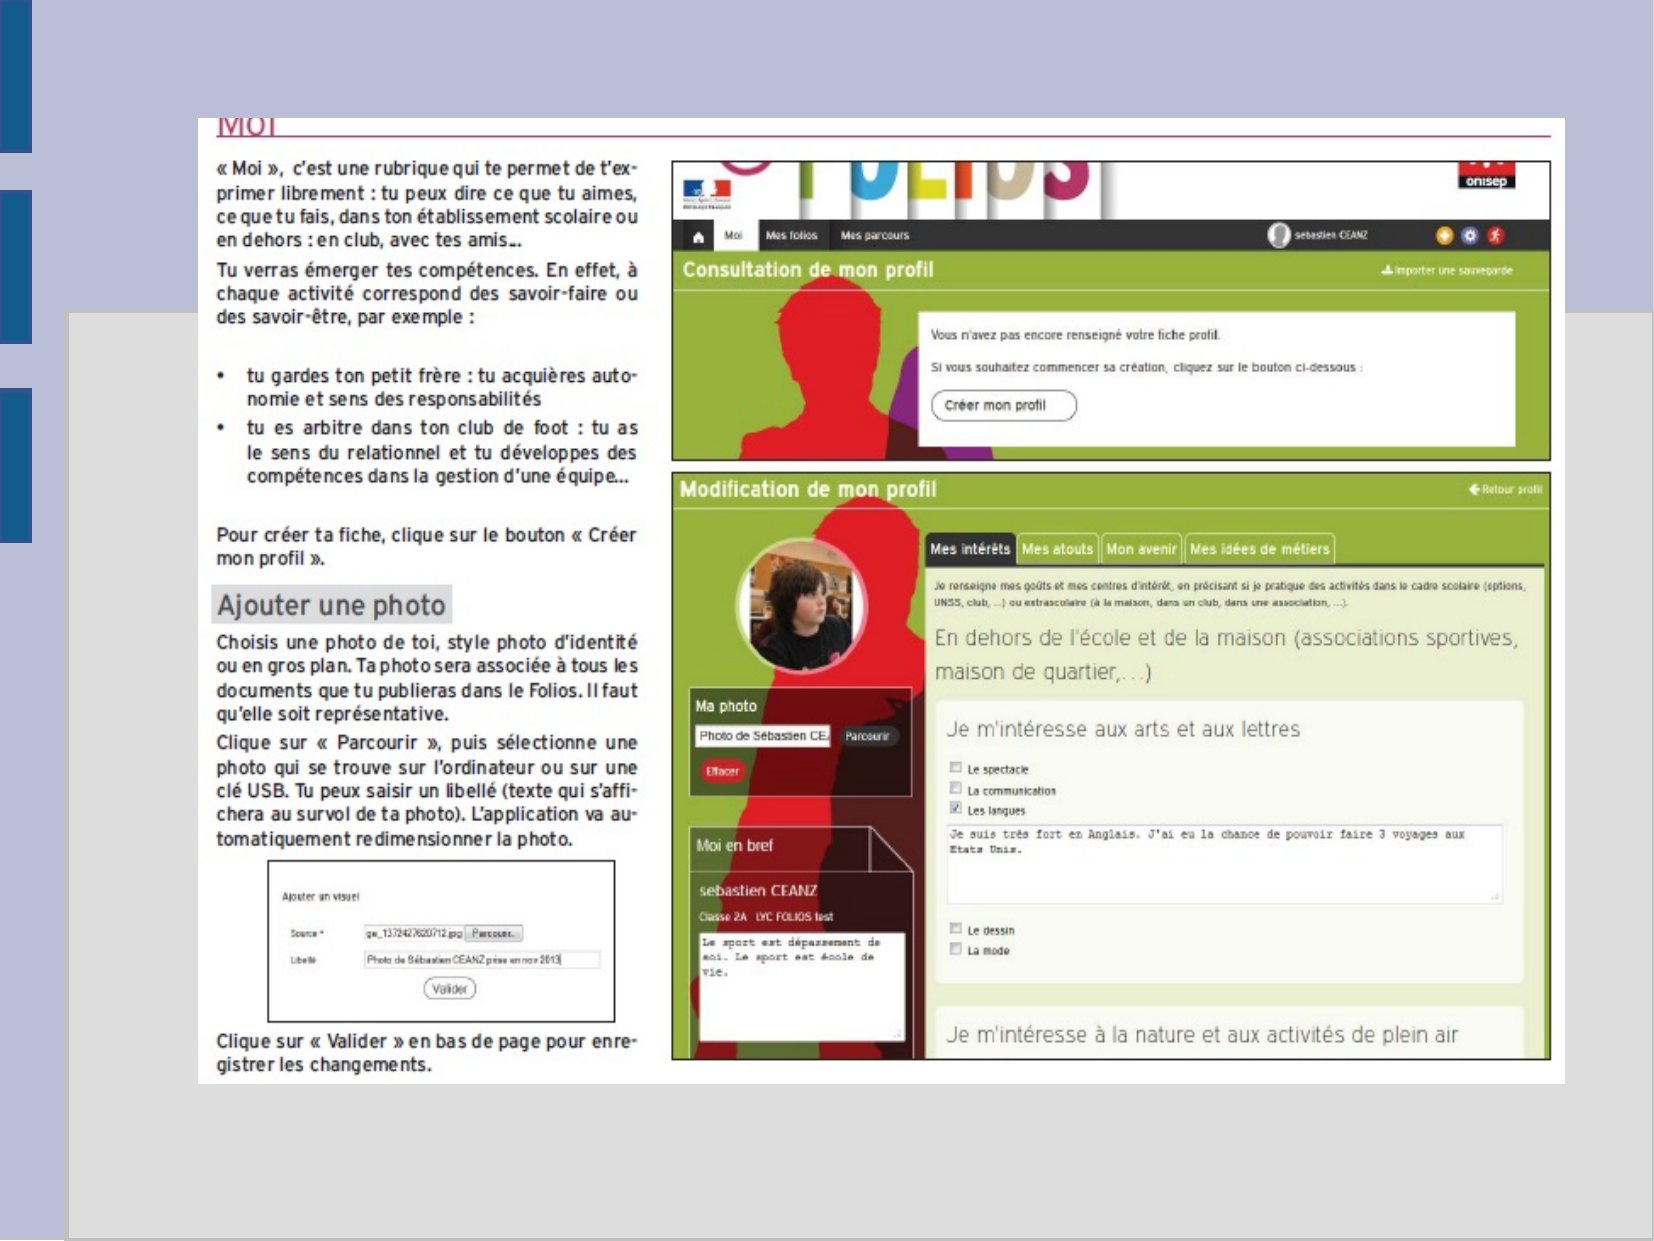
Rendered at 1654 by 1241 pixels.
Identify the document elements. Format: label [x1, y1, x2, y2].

picture [198, 118, 1565, 1084]
